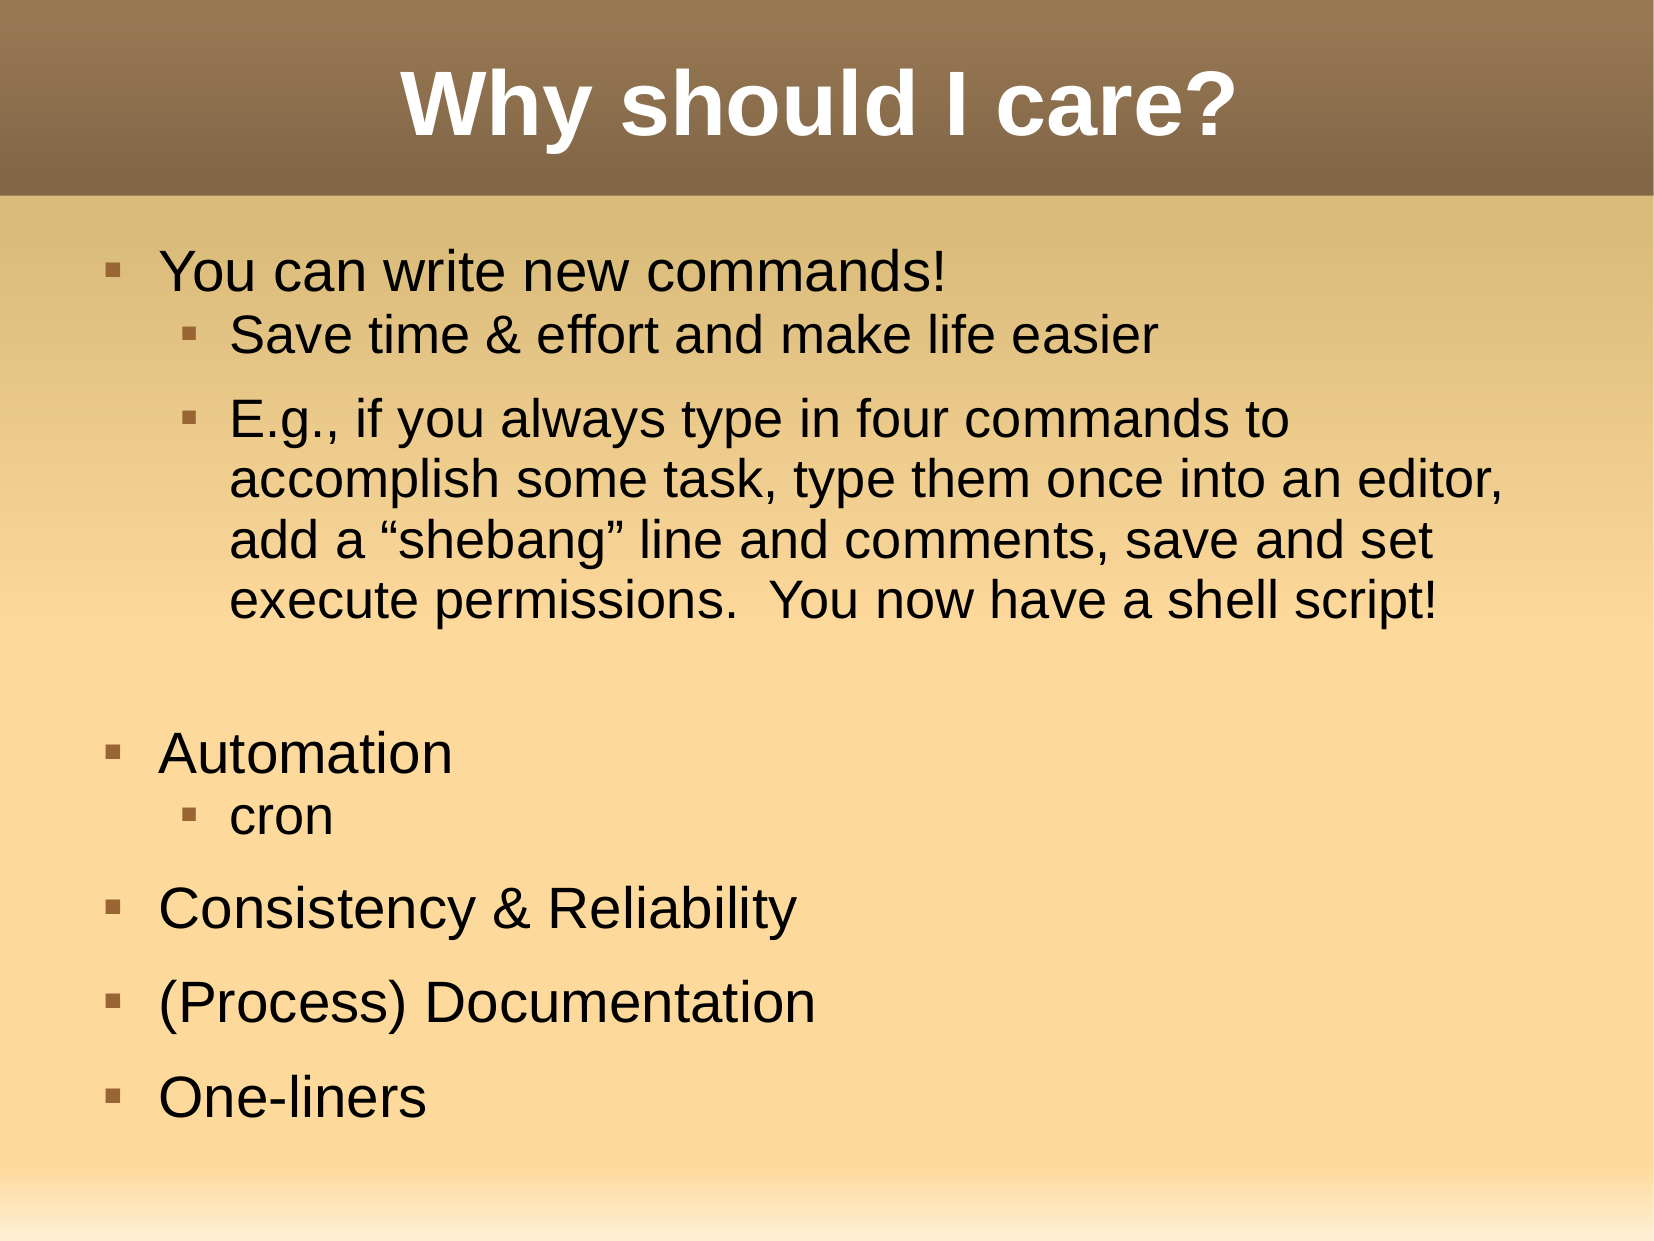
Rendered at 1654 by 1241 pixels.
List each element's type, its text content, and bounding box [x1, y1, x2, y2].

list You can write new commands! Save time & effort and make life easier E.g., if you always type in four commands to accomplish some task, type them once into an editor, add a “shebang” line and comments, save and set execute permissions. You now have a shell script! Automation cron Consistency & Reliability (Process) Documentation One-liners [87, 239, 1577, 1178]
title Why should I care? [76, 0, 1565, 208]
picture [0, 0, 1654, 1241]
